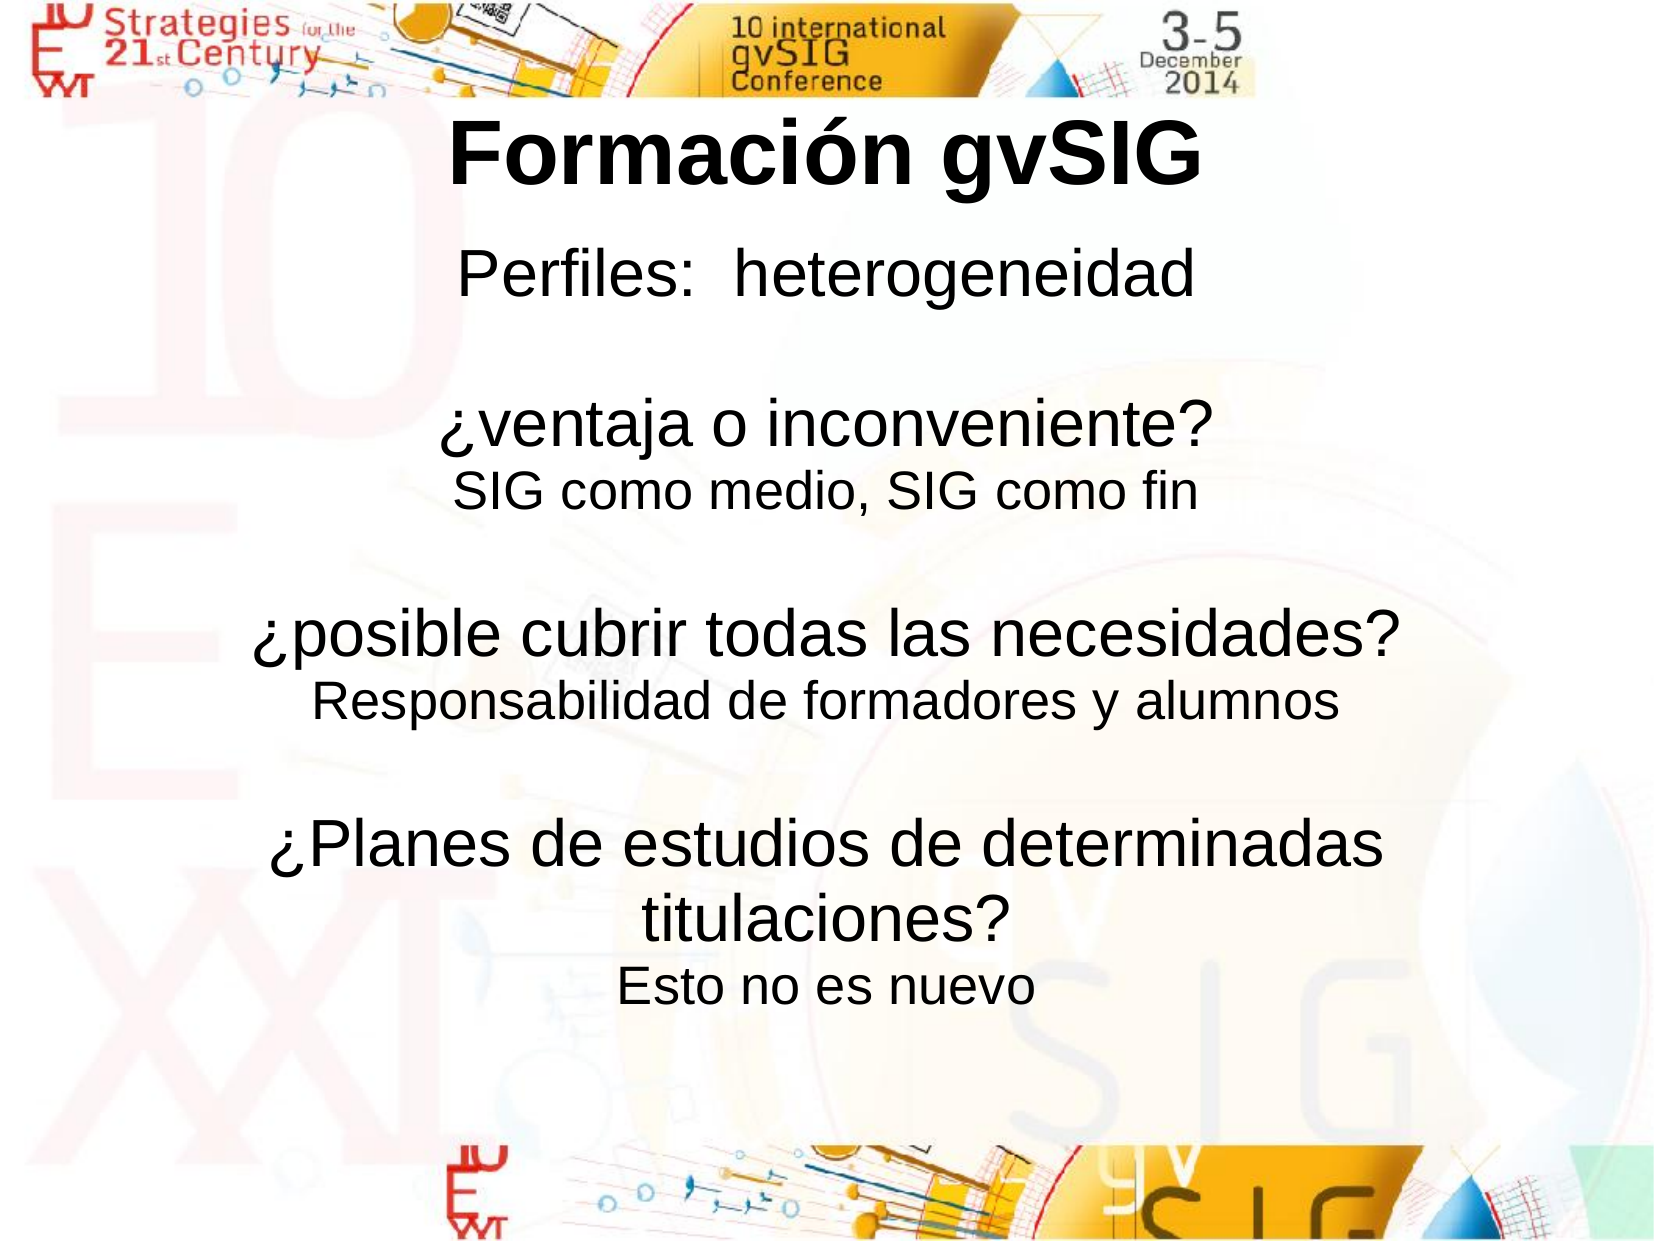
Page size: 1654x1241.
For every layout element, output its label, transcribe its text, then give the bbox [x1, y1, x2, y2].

title Formación gvSIG [82, 49, 1571, 236]
subtitle Perfiles: heterogeneidad ¿ventaja o inconveniente? SIG como medio, SIG como fin ¿posible cubrir todas las necesidades? Responsabilidad de formadores y alumnos ¿Planes de estudios de determinadas titulaciones? Esto no es nuevo [82, 236, 1571, 1016]
picture [0, 0, 1654, 1241]
